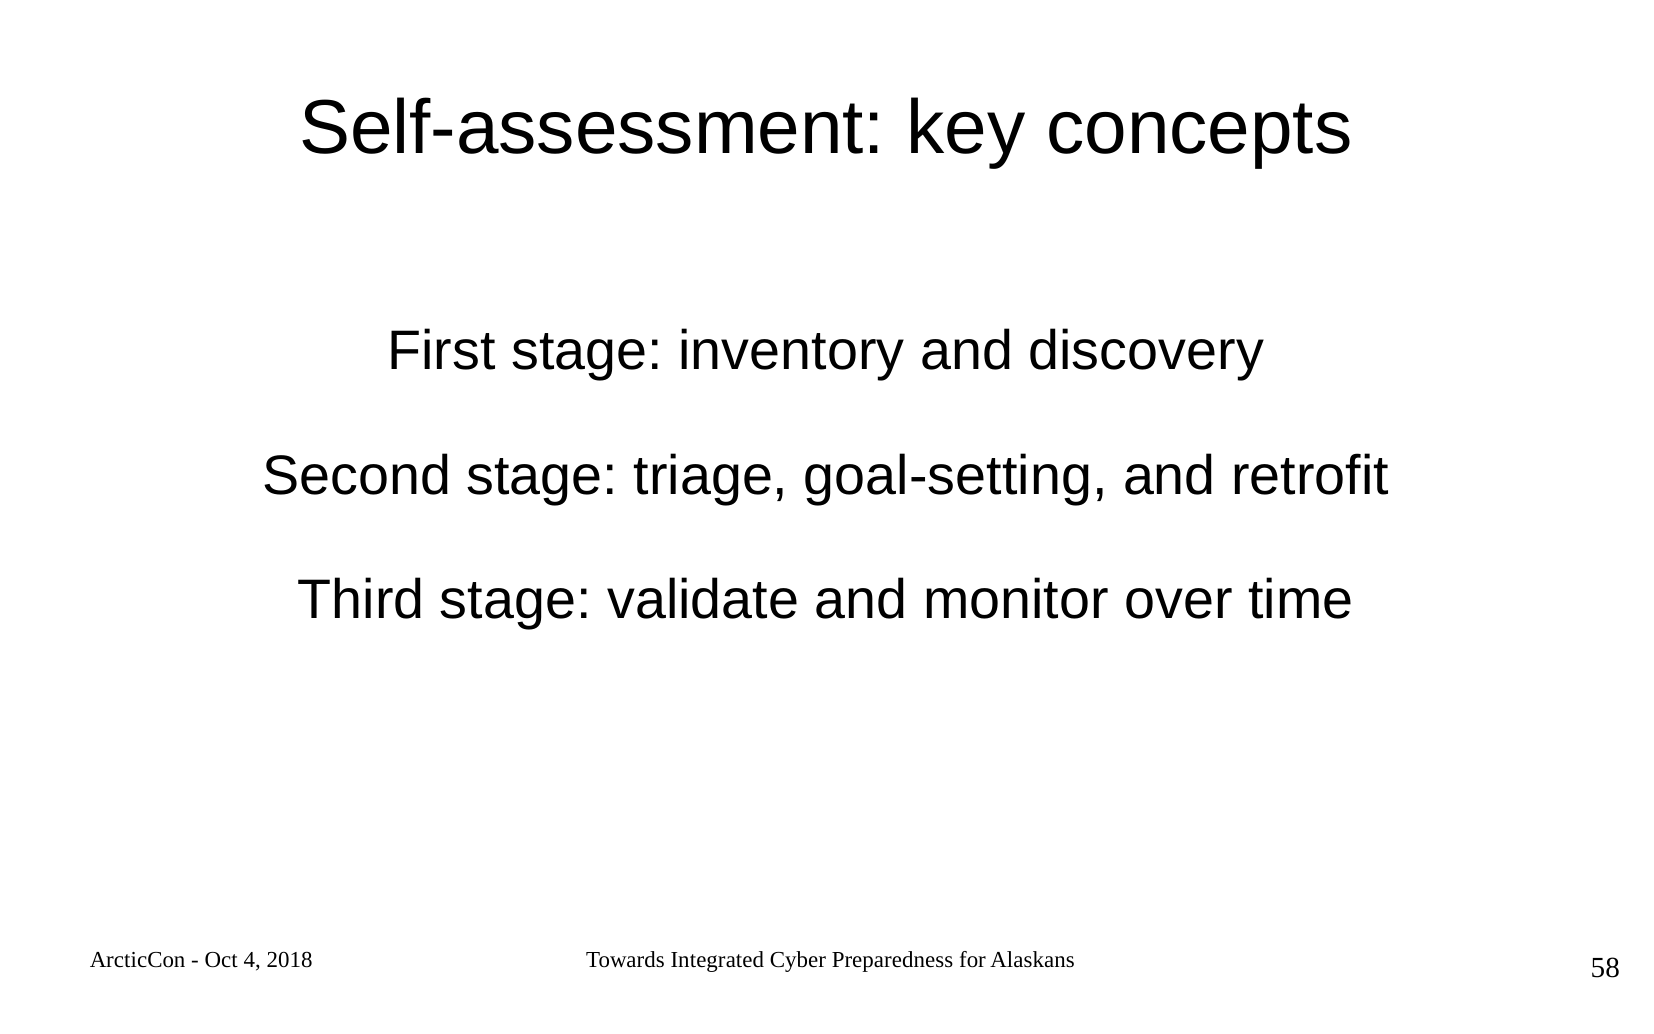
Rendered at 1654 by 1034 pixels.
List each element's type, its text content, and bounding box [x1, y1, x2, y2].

title Self-assessment: key concepts [82, 41, 1571, 195]
subtitle First stage: inventory and discovery Second stage: triage, goal-setting, and retrofit Third stage: validate and monitor over time [82, 195, 1571, 986]
text_box <number> [1560, 951, 1621, 1023]
